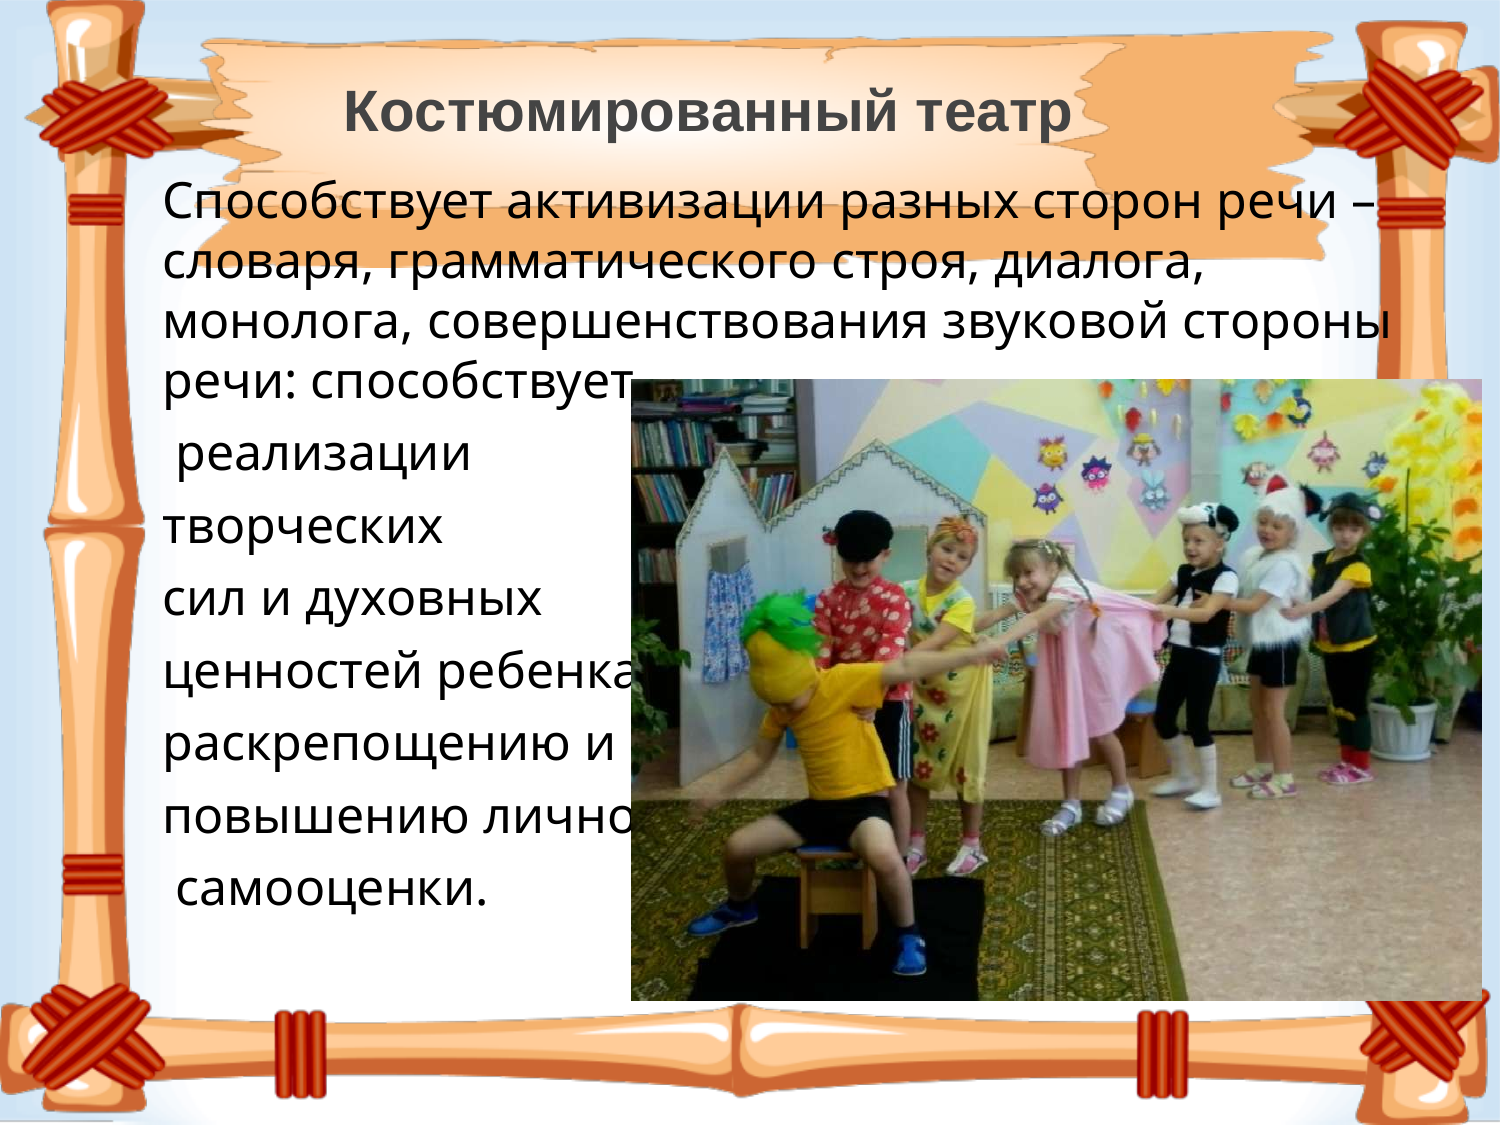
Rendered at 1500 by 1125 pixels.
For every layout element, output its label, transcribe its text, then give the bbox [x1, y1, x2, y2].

list Способствует активизации разных сторон речи – словаря, грамматического строя, диалога, монолога, совершенствования звуковой стороны речи: способствует реализации творческих сил и духовных ценностей ребенка, раскрепощению и повышению личной самооценки. [147, 160, 1412, 1005]
title Костюмированный театр [289, 30, 1128, 160]
picture [0, 0, 1500, 1125]
list [762, 262, 810, 379]
list [762, 1001, 810, 1005]
